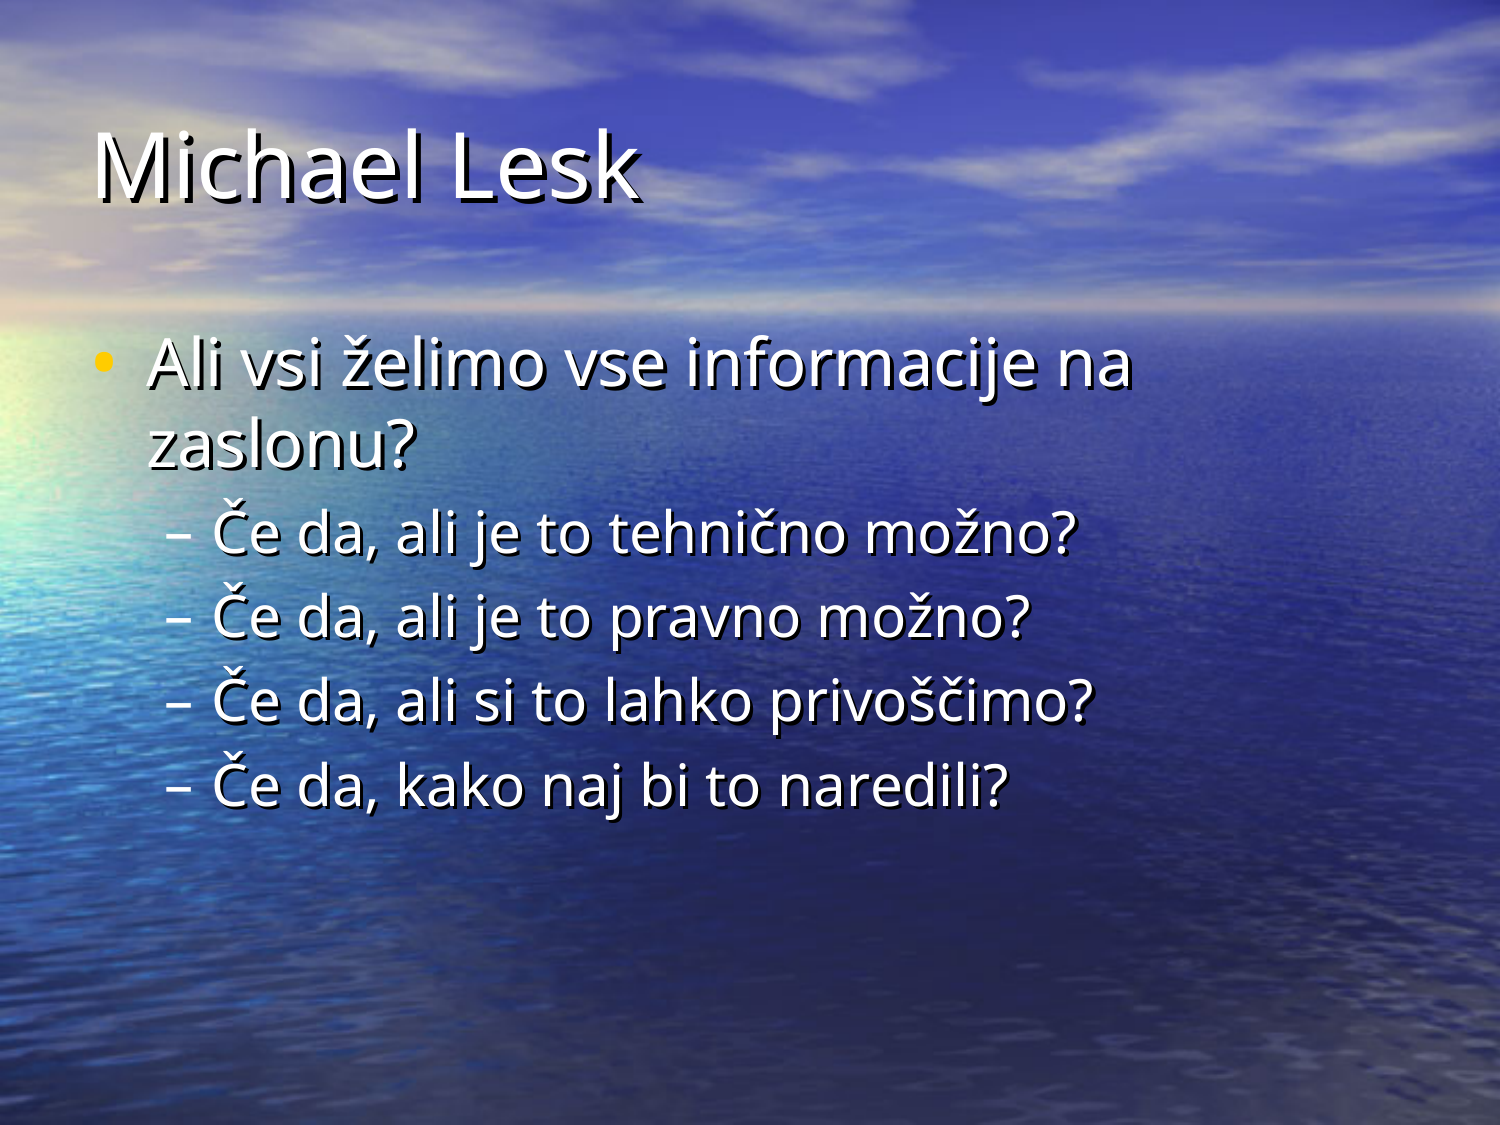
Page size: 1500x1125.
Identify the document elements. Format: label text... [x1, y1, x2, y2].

list Ali vsi želimo vse informacije na zaslonu? Če da, ali je to tehnično možno? Če da, ali je to pravno možno? Če da, ali si to lahko privoščimo? Če da, kako naj bi to naredili? [75, 312, 1426, 988]
title Michael Lesk [75, 47, 1426, 276]
picture [0, 0, 1500, 1125]
